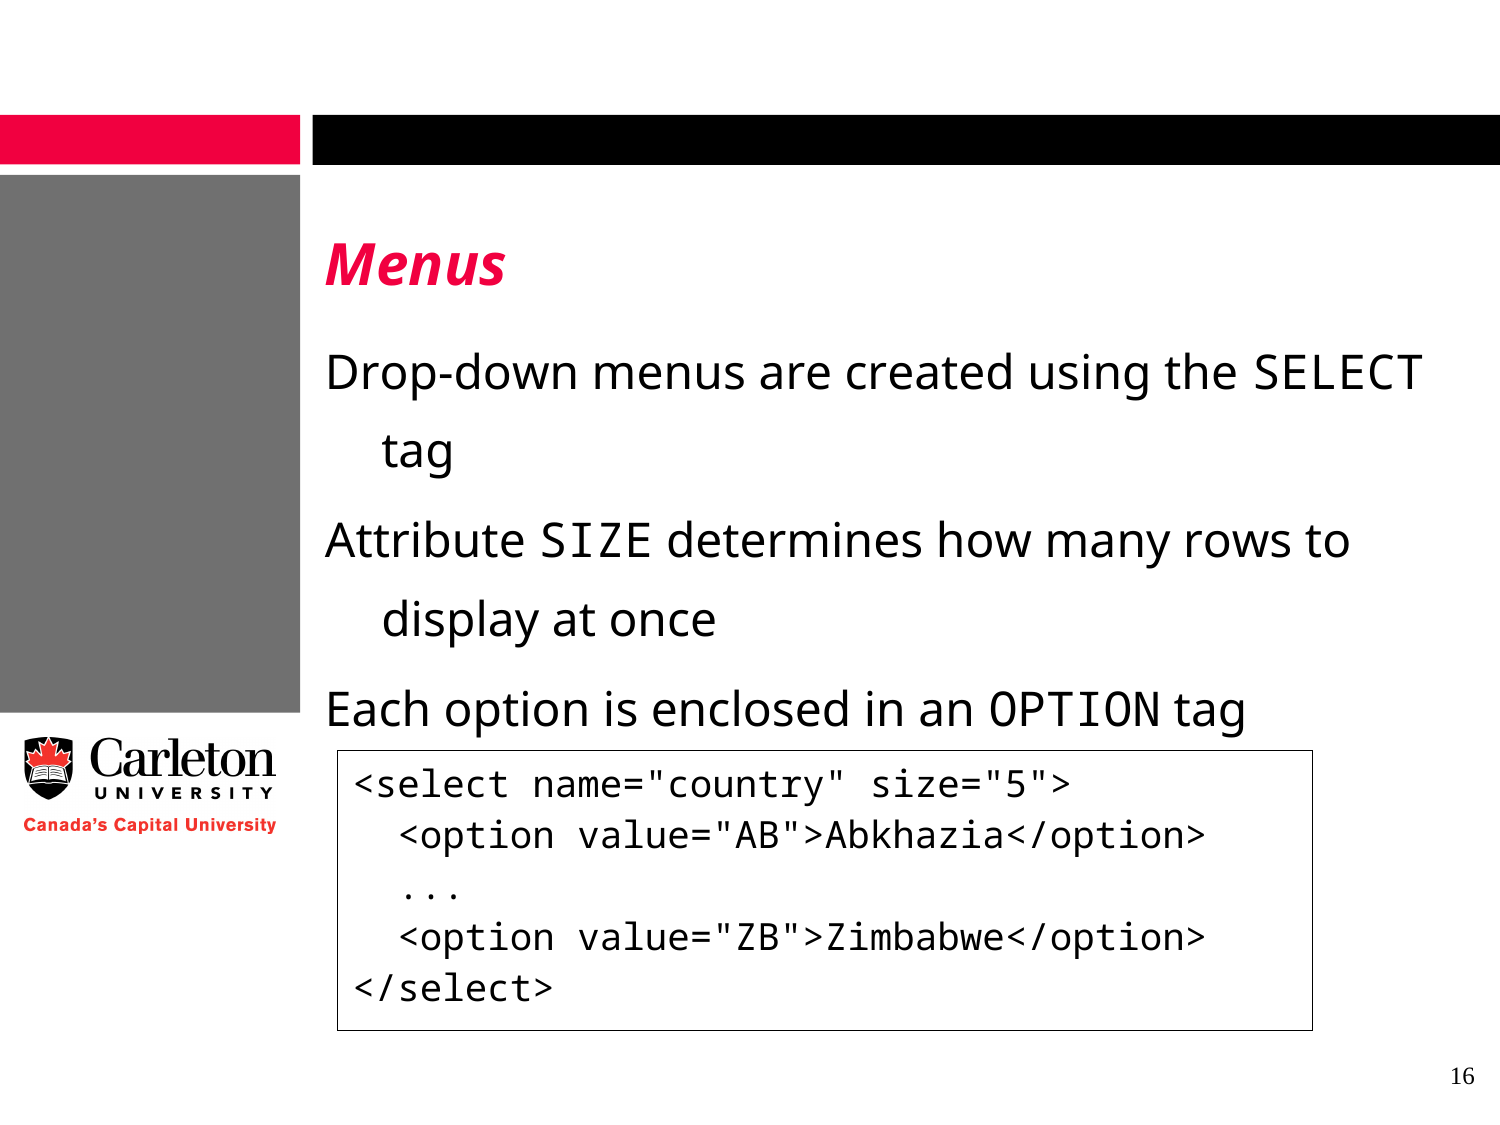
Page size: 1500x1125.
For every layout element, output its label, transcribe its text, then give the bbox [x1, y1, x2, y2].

text_box <select name="country" size="5"> <option value="AB">Abkhazia</option> ... <option value="ZB">Zimbabwe</option> </select> [337, 750, 1313, 1031]
list Drop-down menus are created using the SELECT tag Attribute SIZE determines how many rows to display at once Each option is enclosed in an OPTION tag [324, 324, 1450, 686]
title Menus [324, 194, 1450, 324]
picture [24, 737, 276, 834]
